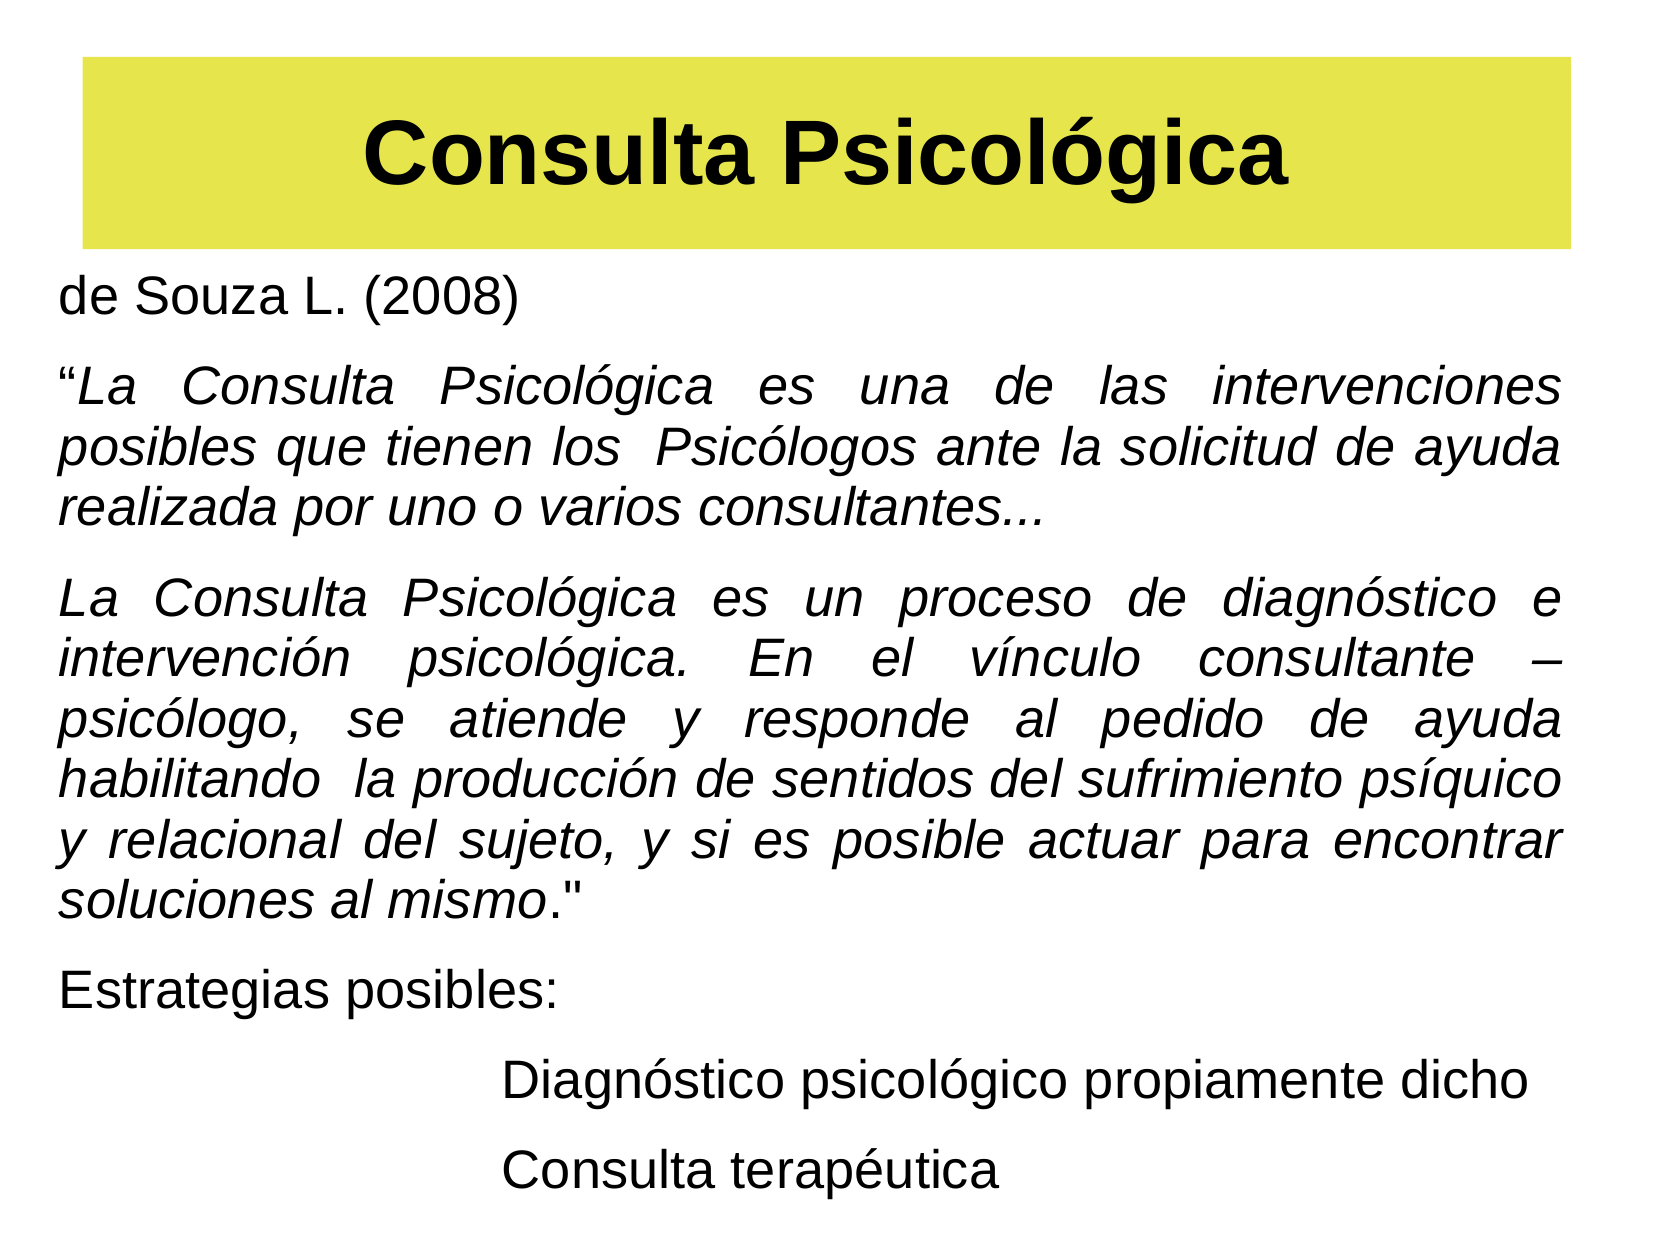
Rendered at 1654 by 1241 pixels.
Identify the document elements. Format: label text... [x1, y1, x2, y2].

list de Souza L. (2008) “La Consulta Psicológica es una de las intervenciones posibles que tienen los Psicólogos ante la solicitud de ayuda realizada por uno o varios consultantes... La Consulta Psicológica es un proceso de diagnóstico e intervención psicológica. En el vínculo consultante – psicólogo, se atiende y responde al pedido de ayuda habilitando la producción de sentidos del sufrimiento psíquico y relacional del sujeto, y si es posible actuar para encontrar soluciones al mismo." Estrategias posibles: Diagnóstico psicológico propiamente dicho Consulta terapéutica [59, 265, 1565, 1241]
title Consulta Psicológica [82, 56, 1571, 250]
